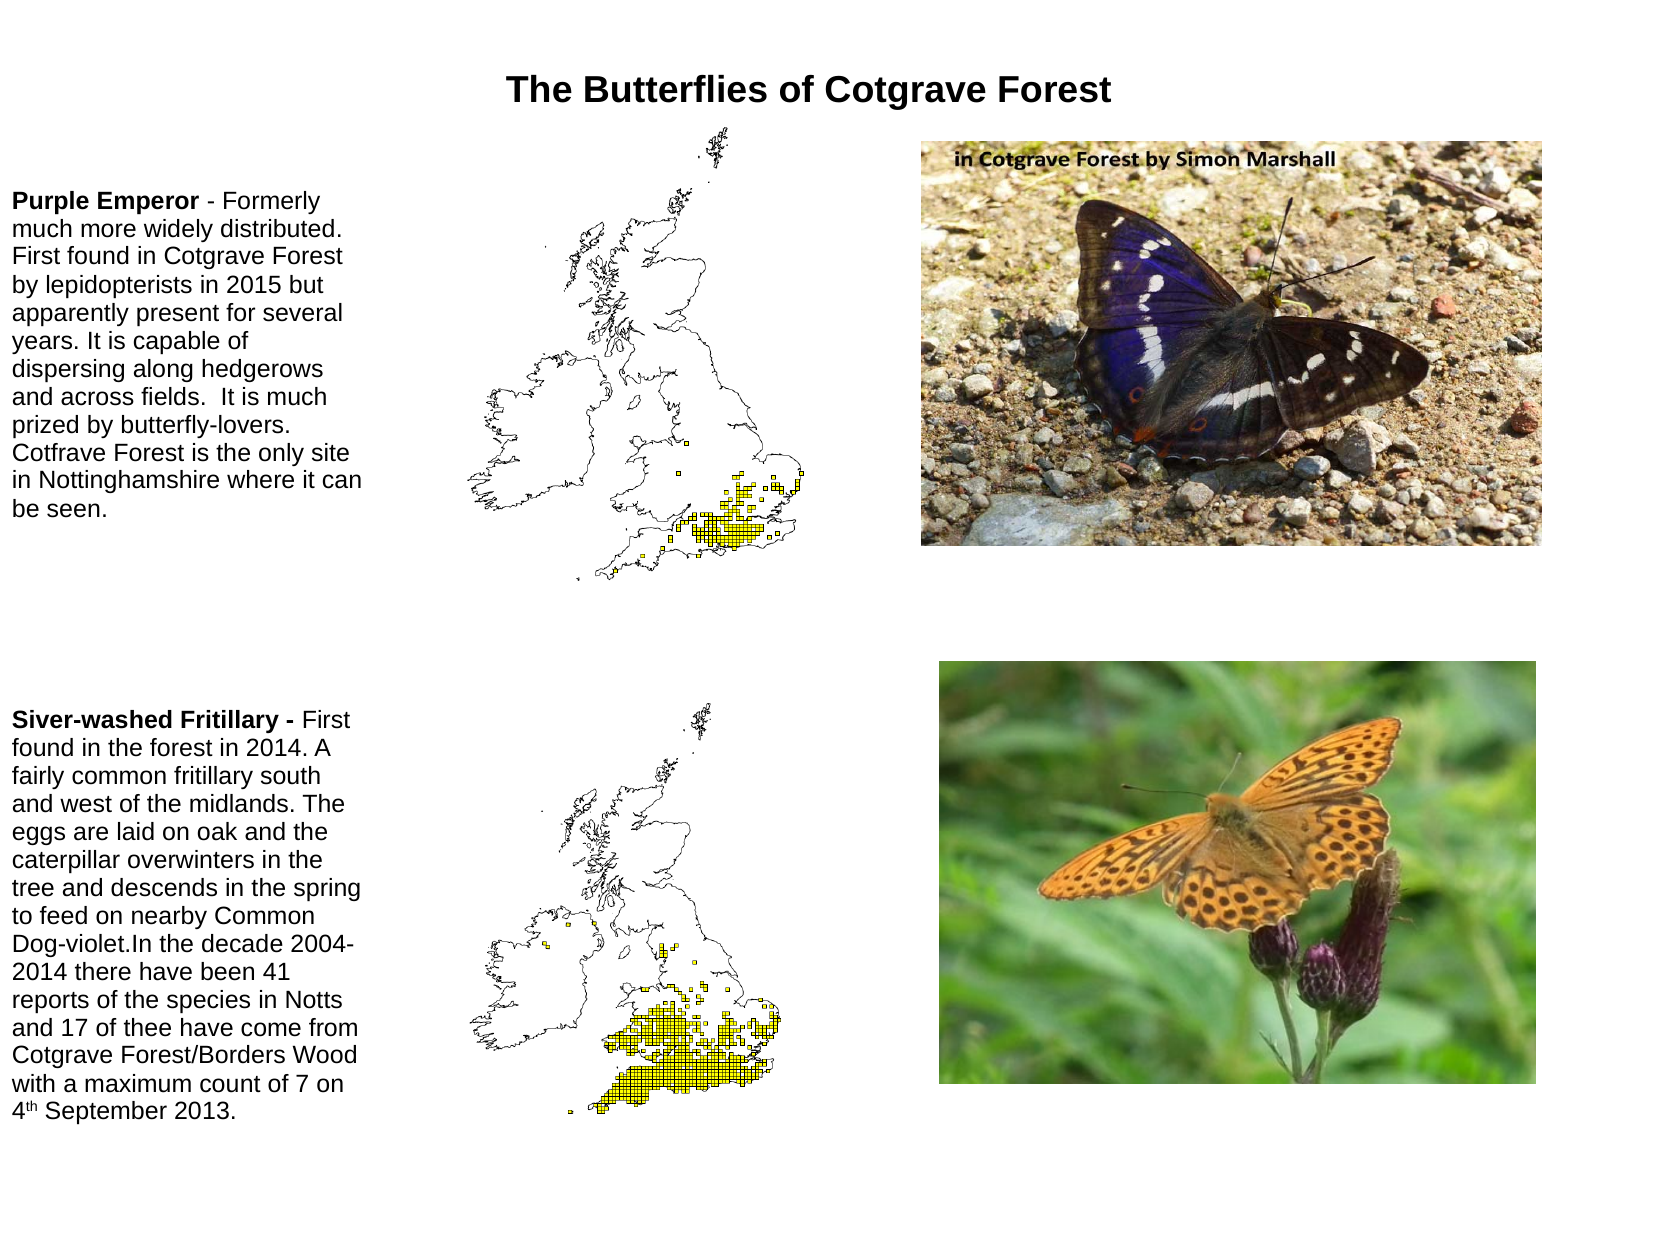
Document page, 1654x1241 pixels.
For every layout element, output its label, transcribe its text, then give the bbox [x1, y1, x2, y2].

picture [921, 141, 1542, 546]
picture [443, 93, 839, 603]
text_box Siver-washed Fritillary - First found in the forest in 2014. A fairly common fritillary south and west of the midlands. The eggs are laid on oak and the caterpillar overwinters in the tree and descends in the spring to feed on nearby Common Dog-violet.In the decade 2004-2014 there have been 41 reports of the species in Notts and 17 of thee have come from Cotgrave Forest/Borders Wood with a maximum count of 7 on 4th September 2013. [11, 649, 367, 1182]
subtitle Purple Emperor - Formerly much more widely distributed. First found in Cotgrave Forest by lepidopterists in 2015 but apparently present for several years. It is capable of dispersing along hedgerows and across fields. It is much prized by butterfly-lovers. Cotfrave Forest is the only site in Nottinghamshire where it can be seen. [11, 88, 367, 621]
picture [447, 672, 814, 1135]
picture [939, 661, 1536, 1084]
title The Butterflies of Cotgrave Forest [82, 49, 1536, 130]
